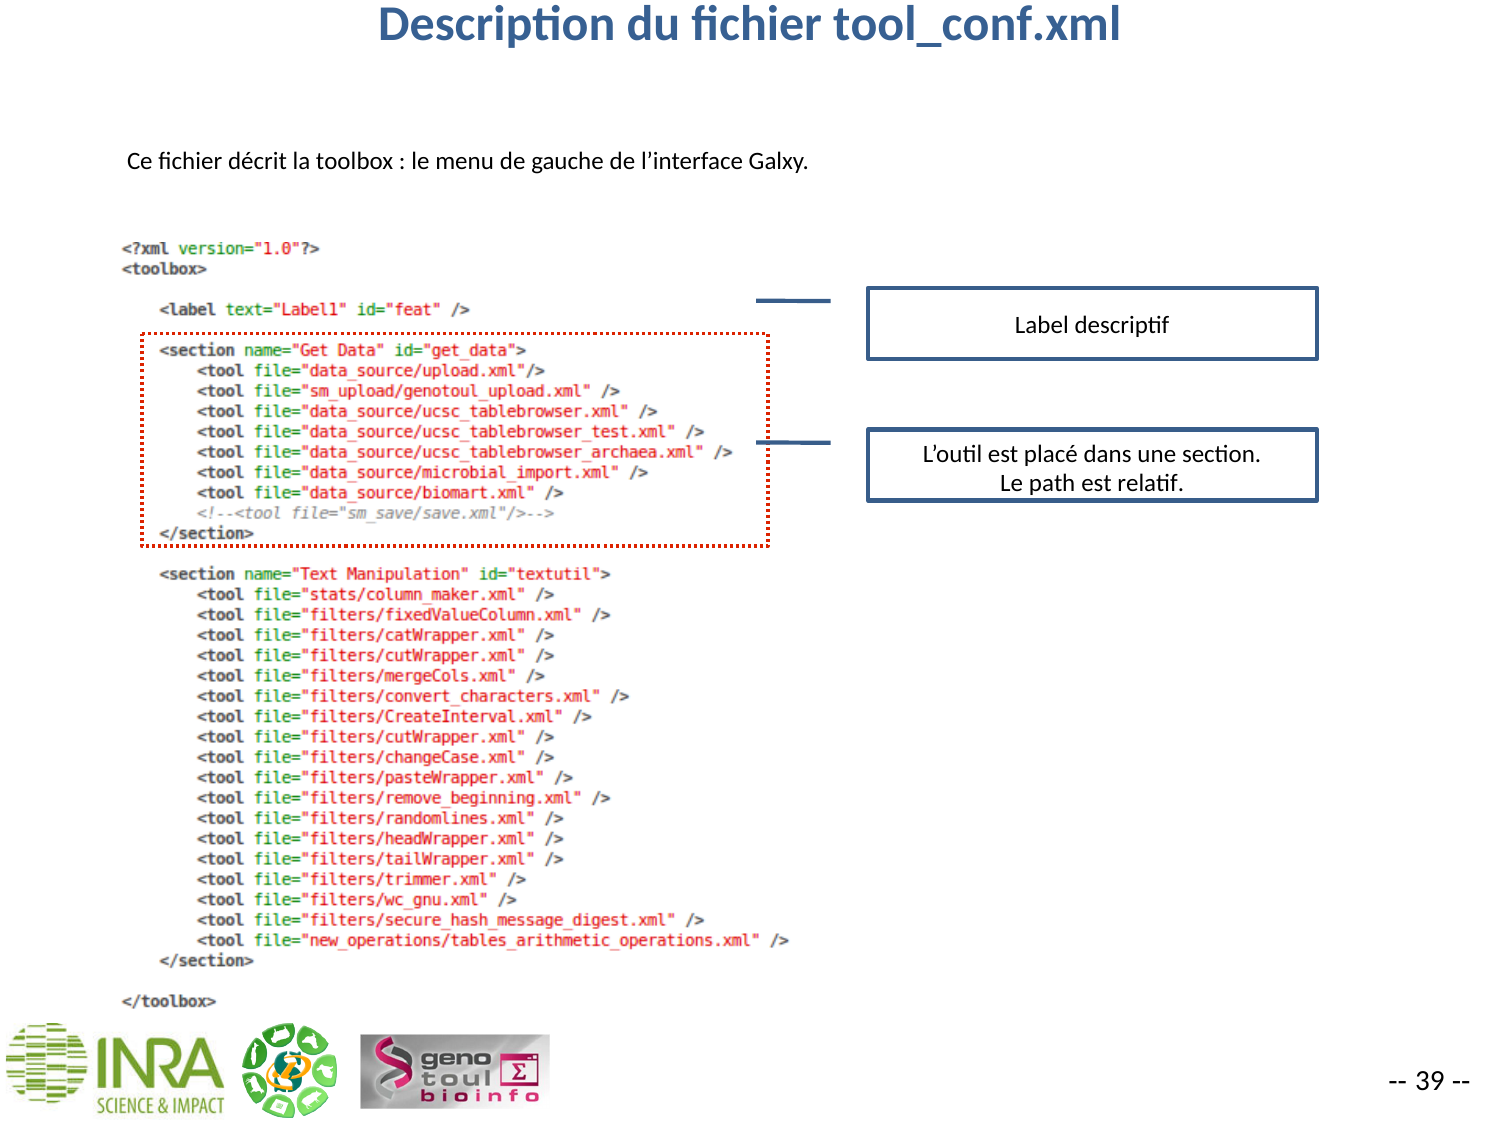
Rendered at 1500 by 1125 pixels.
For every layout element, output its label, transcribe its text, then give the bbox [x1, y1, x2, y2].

text_box Label descriptif [868, 288, 1317, 359]
text_box L’outil est placé dans une section. Le path est relatif. [868, 430, 1317, 500]
picture [119, 242, 898, 1012]
text_box Description du fichier tool_conf.xml [0, 0, 1500, 73]
text_box Ce fichier décrit la toolbox : le menu de gauche de l’interface Galxy. [112, 137, 831, 183]
